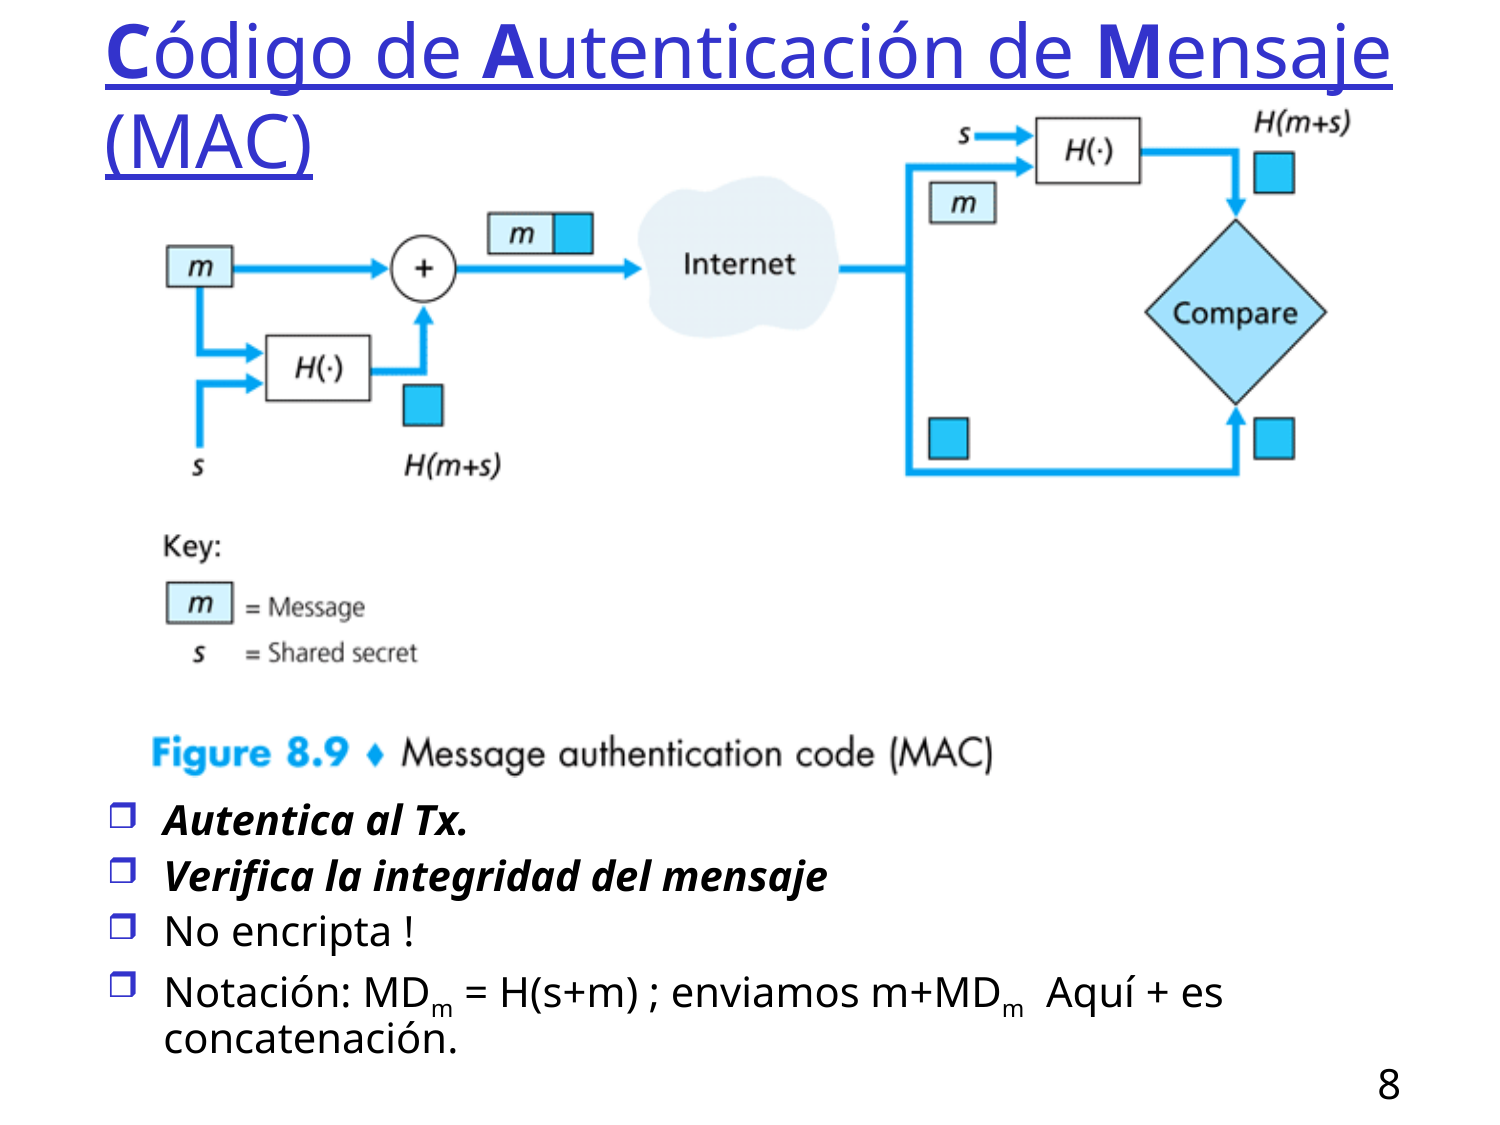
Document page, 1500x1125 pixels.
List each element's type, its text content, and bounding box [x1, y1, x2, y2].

title Código de Autenticación de Mensaje (MAC) [89, 0, 1422, 192]
picture [151, 192, 1355, 778]
list Autentica al Tx. Verifica la integridad del mensaje No encripta ! Notación: MDm = H(s+m) ; enviamos m+MDm Aquí + es concatenación. [92, 792, 1368, 1073]
